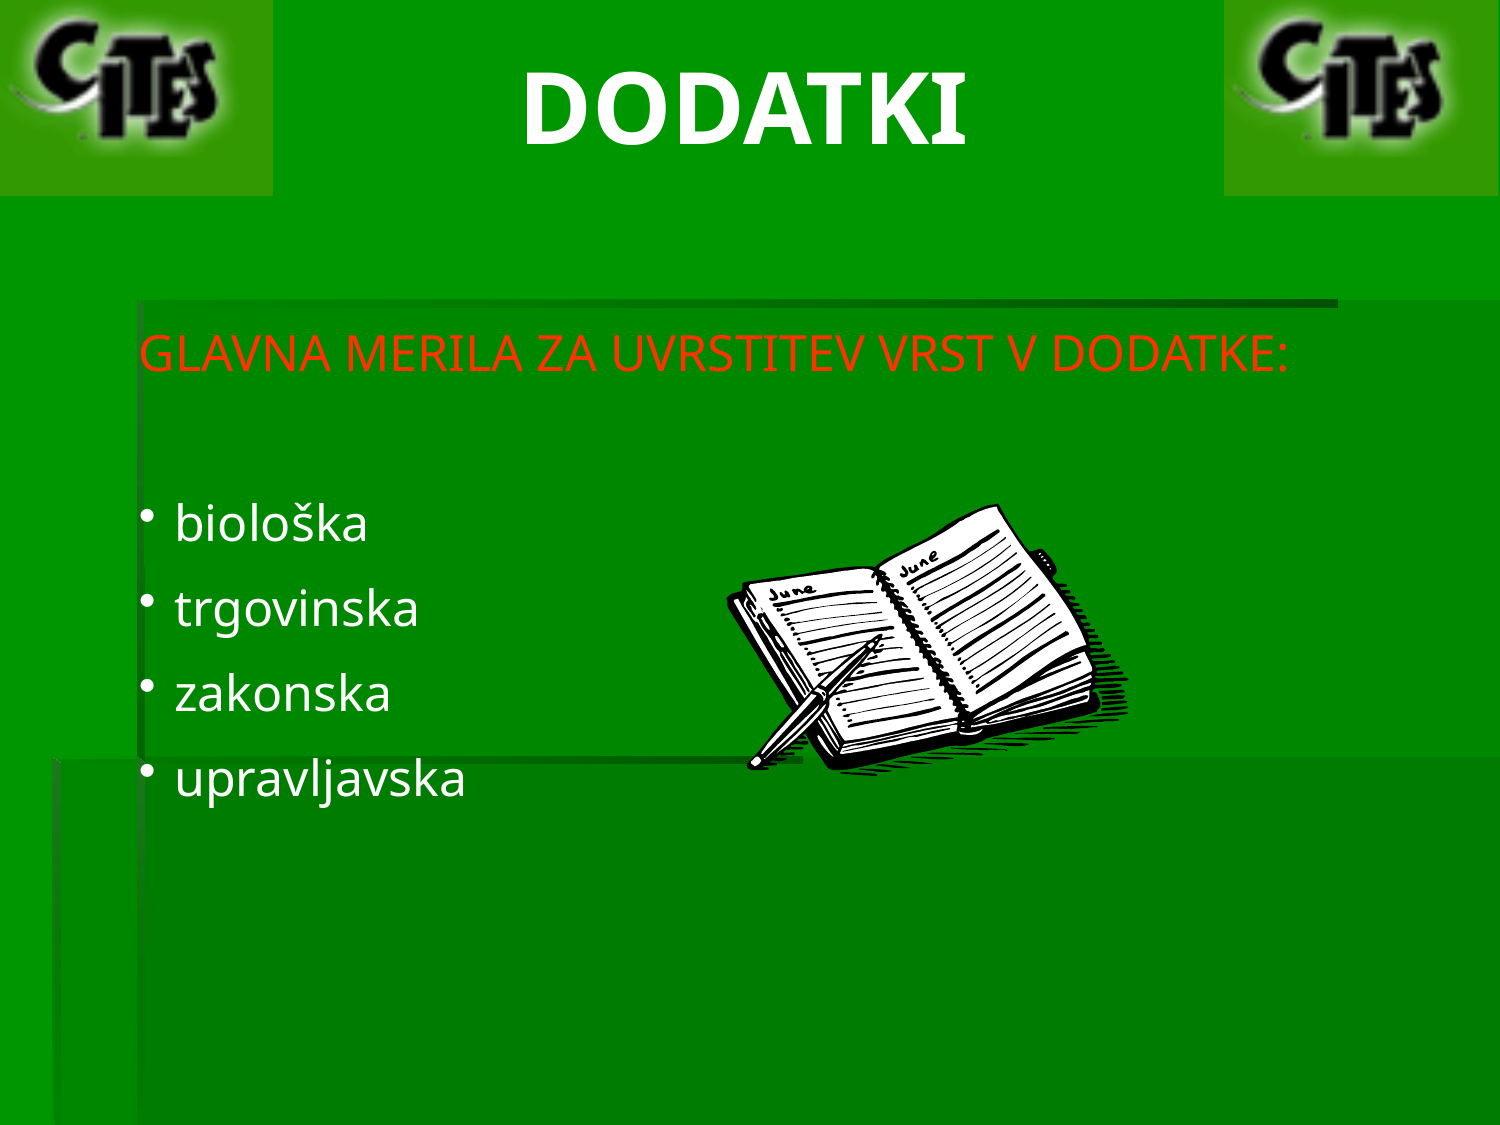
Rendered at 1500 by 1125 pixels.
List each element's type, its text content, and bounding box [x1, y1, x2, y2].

picture [1224, 0, 1498, 196]
picture [0, 0, 273, 196]
text_box DODATKI [249, 37, 1238, 173]
text_box GLAVNA MERILA ZA UVRSTITEV VRST V DODATKE: biološka trgovinska zakonska upravljavska [123, 314, 1500, 815]
picture [726, 503, 1129, 776]
